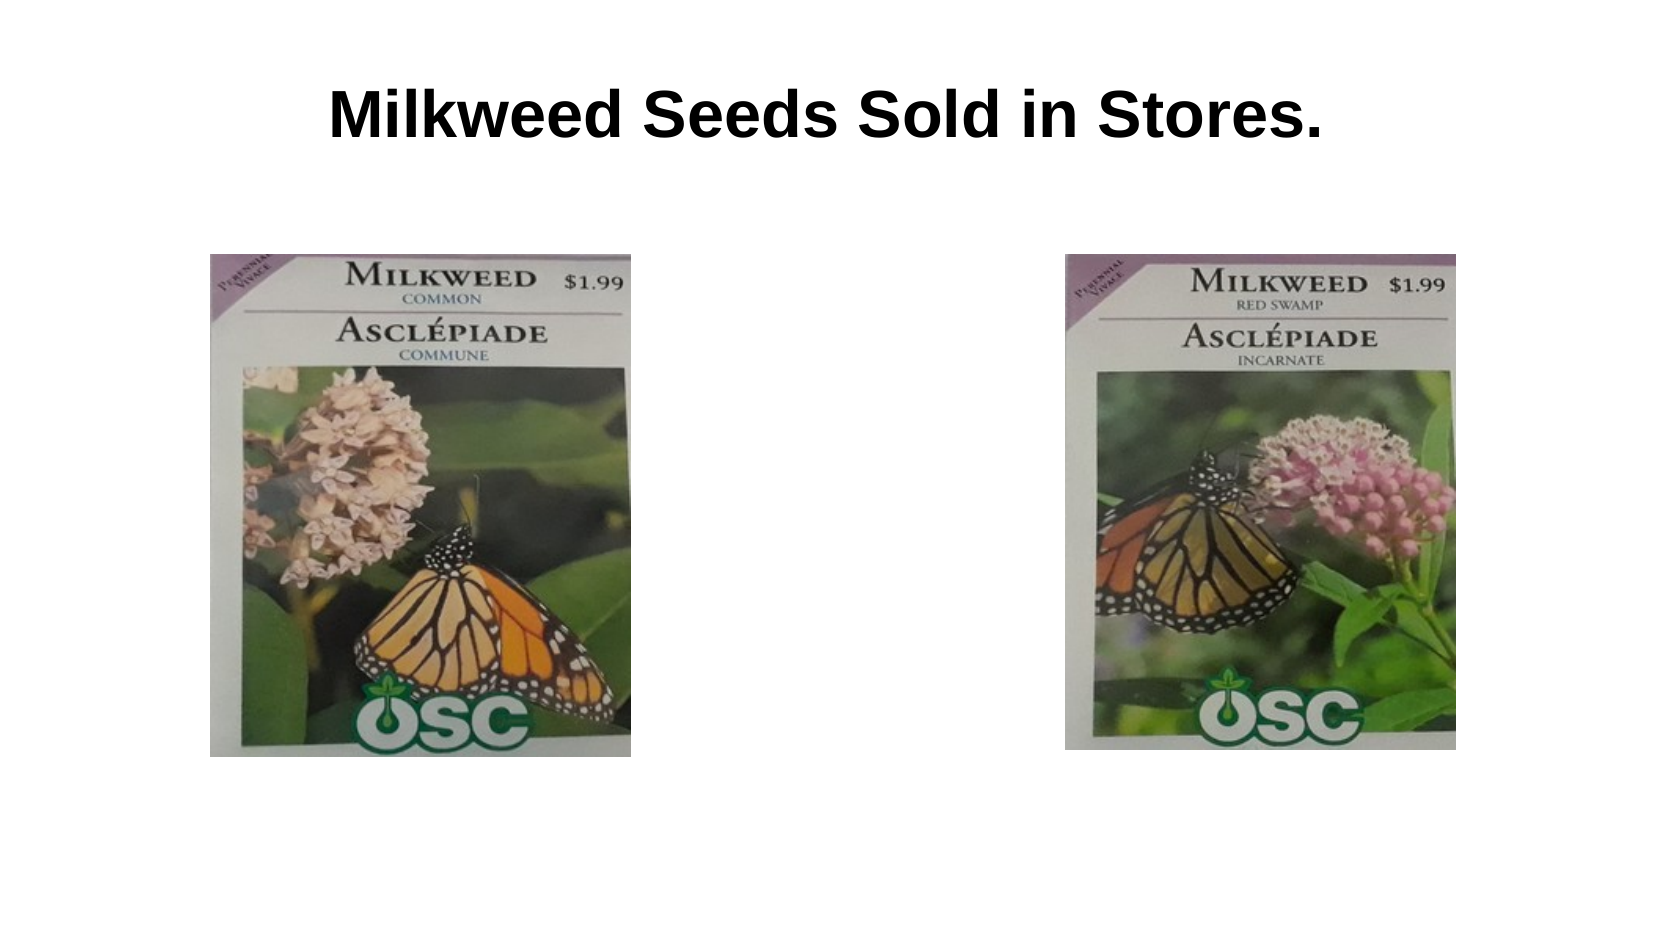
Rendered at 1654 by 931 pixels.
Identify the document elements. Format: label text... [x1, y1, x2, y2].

picture [1065, 254, 1456, 751]
title Milkweed Seeds Sold in Stores. [82, 37, 1571, 193]
picture [210, 254, 631, 758]
